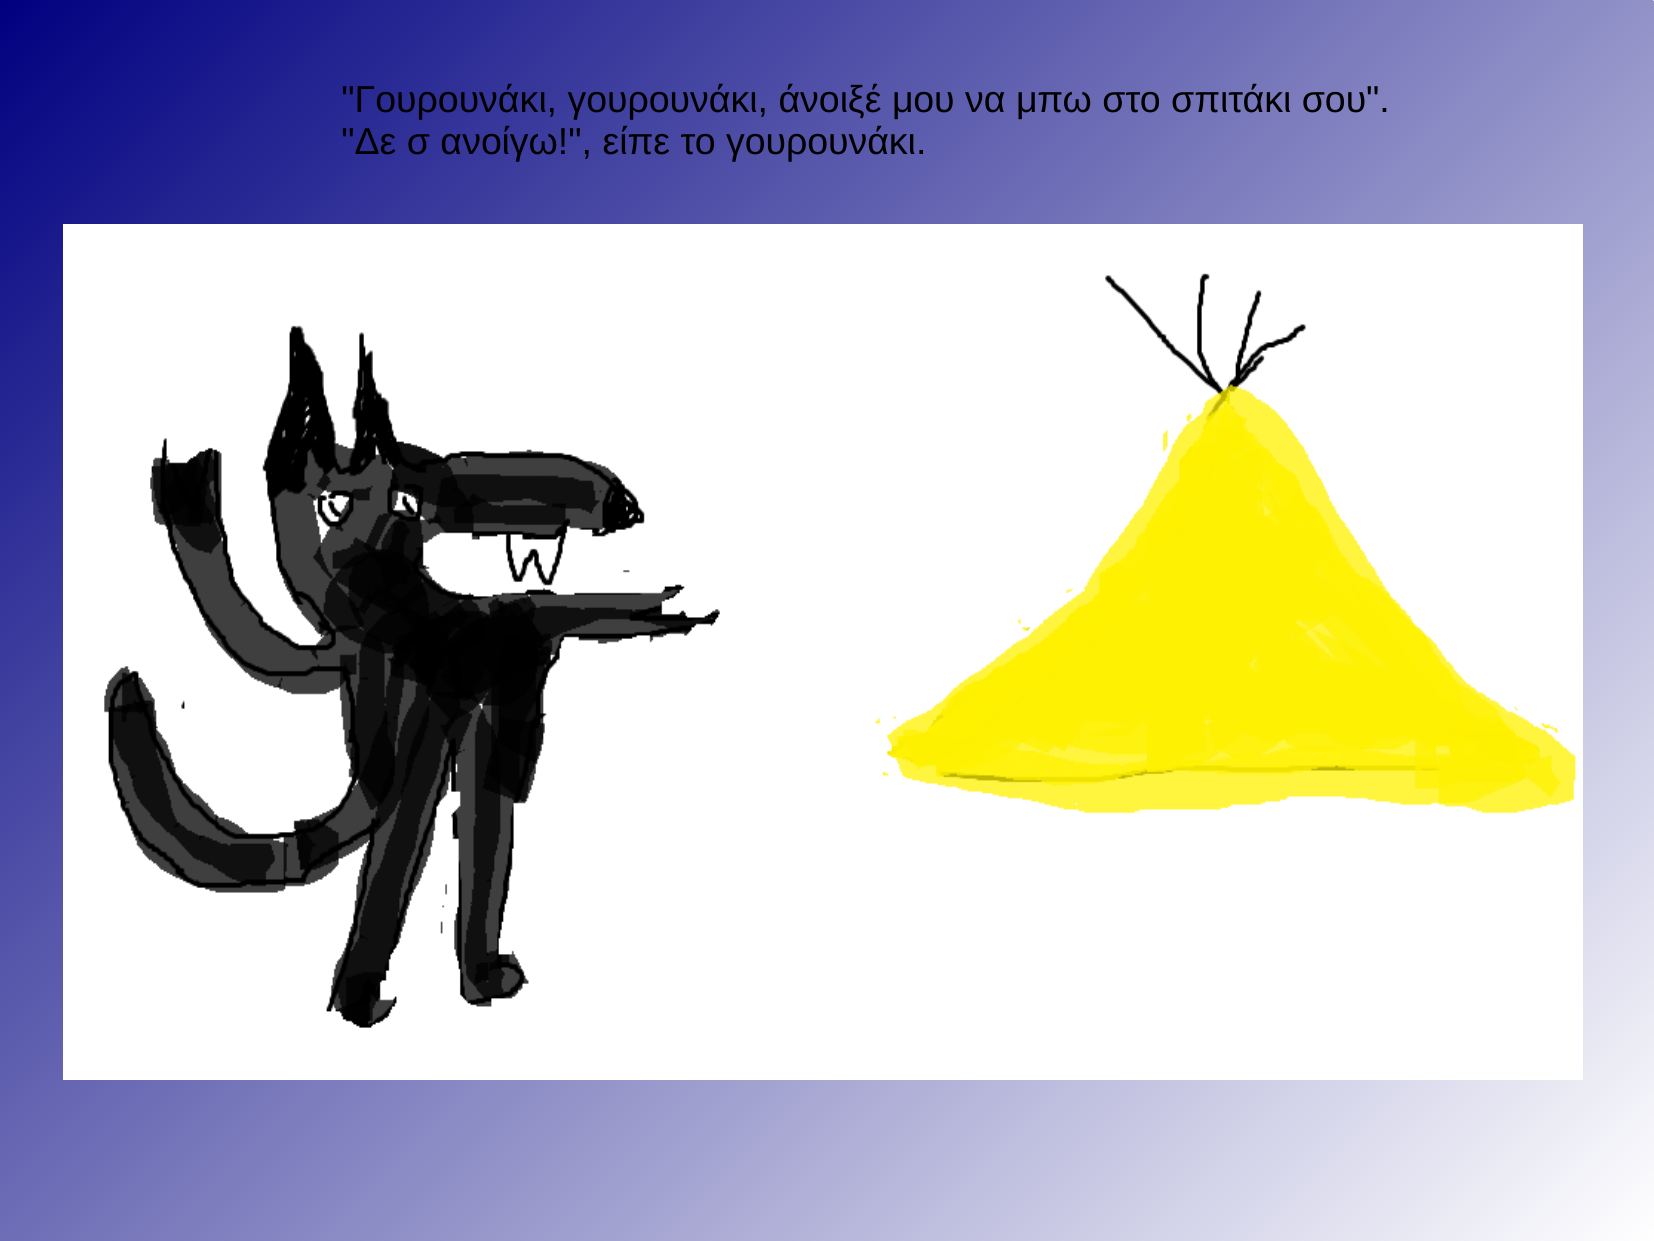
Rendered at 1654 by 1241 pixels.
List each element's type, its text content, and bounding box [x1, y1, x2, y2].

text_box "Γουρουνάκι, γουρουνάκι, άνοιξέ μου να μπω στο σπιτάκι σου". "Δε σ ανοίγω!", είπε το γουρουνάκι. [326, 70, 1406, 170]
picture [63, 224, 1583, 1080]
